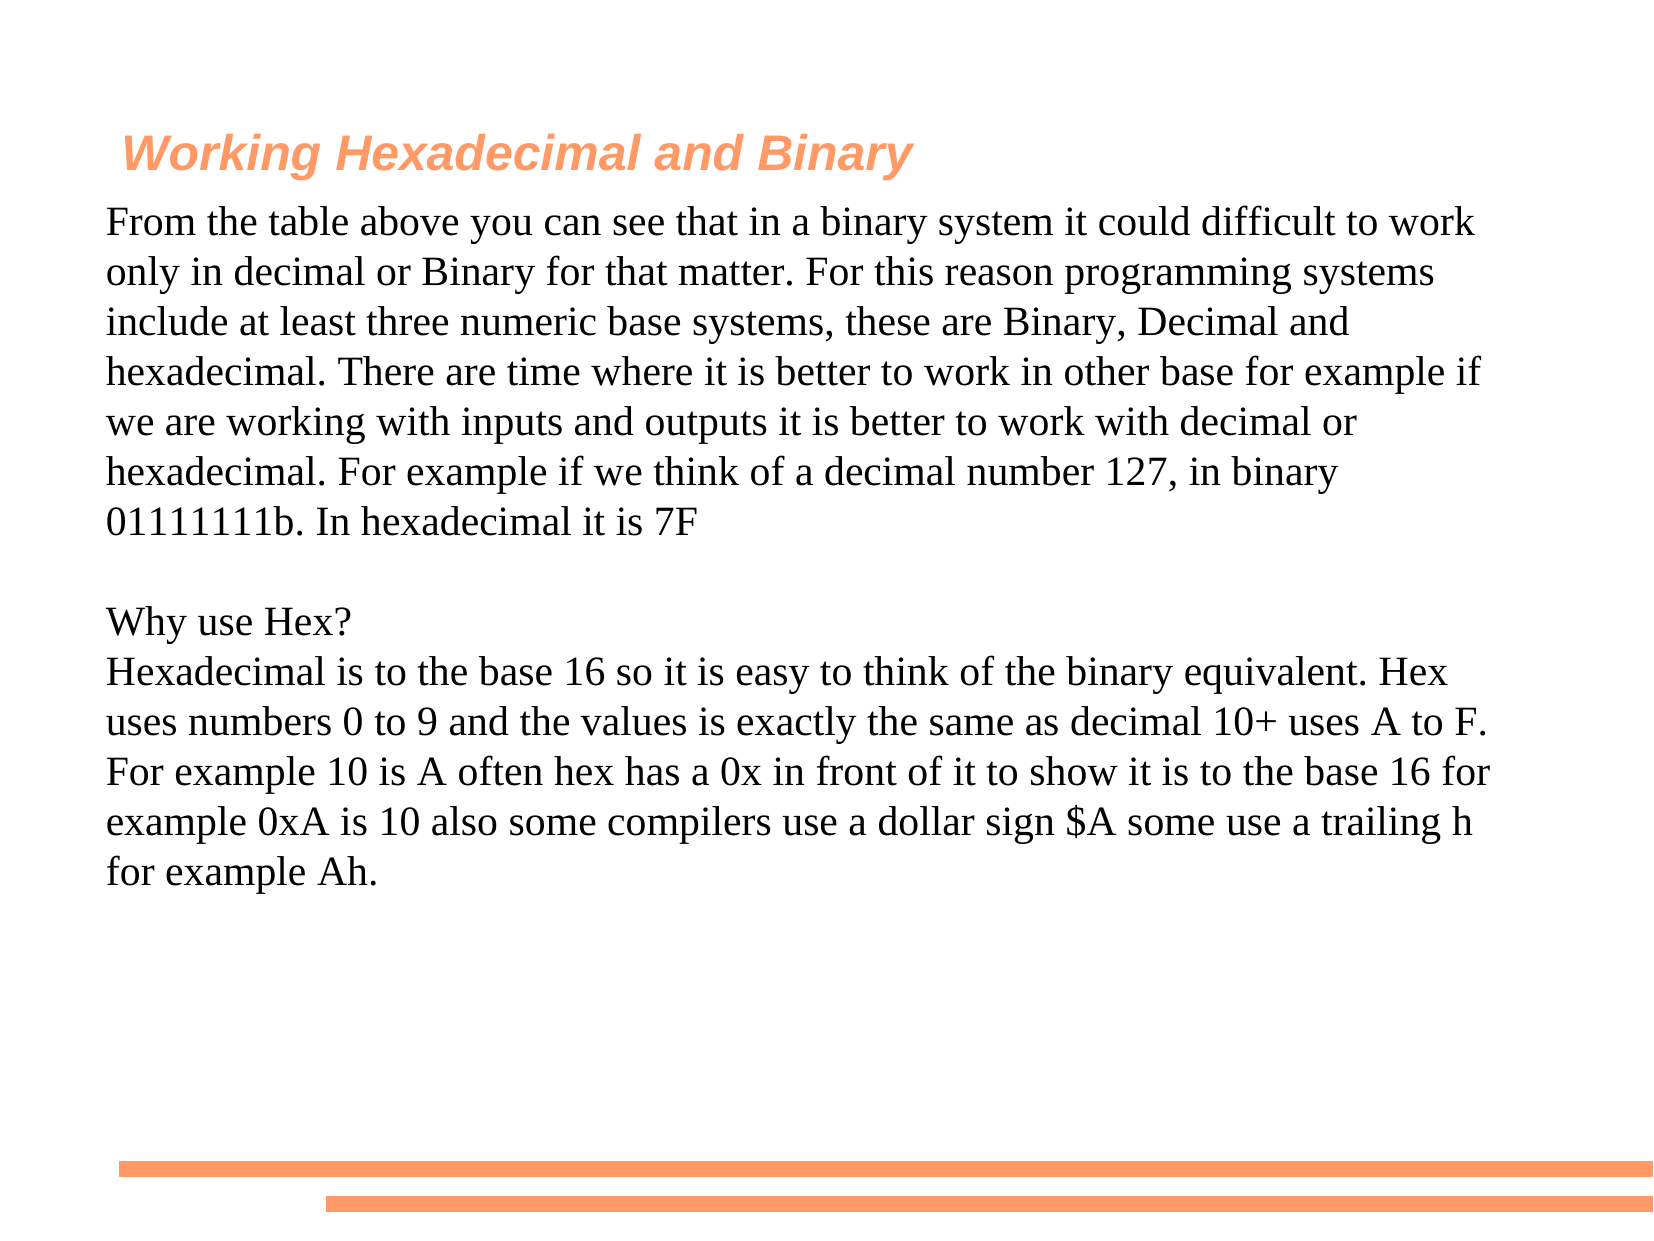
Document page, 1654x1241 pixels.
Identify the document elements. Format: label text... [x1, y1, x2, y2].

title Working Hexadecimal and Binary [121, 119, 1534, 181]
list From the table above you can see that in a binary system it could difficult to work only in decimal or Binary for that matter. For this reason programming systems include at least three numeric base systems, these are Binary, Decimal and hexadecimal. There are time where it is better to work in other base for example if we are working with inputs and outputs it is better to work with decimal or hexadecimal. For example if we think of a decimal number 127, in binary 01111111b. In hexadecimal it is 7F Why use Hex? Hexadecimal is to the base 16 so it is easy to think of the binary equivalent. Hex uses numbers 0 to 9 and the values is exactly the same as decimal 10+ uses A to F. For example 10 is A often hex has a 0x in front of it to show it is to the base 16 for example 0xA is 10 also some compilers use a dollar sign $A some use a trailing h for example Ah. [105, 193, 1518, 1122]
